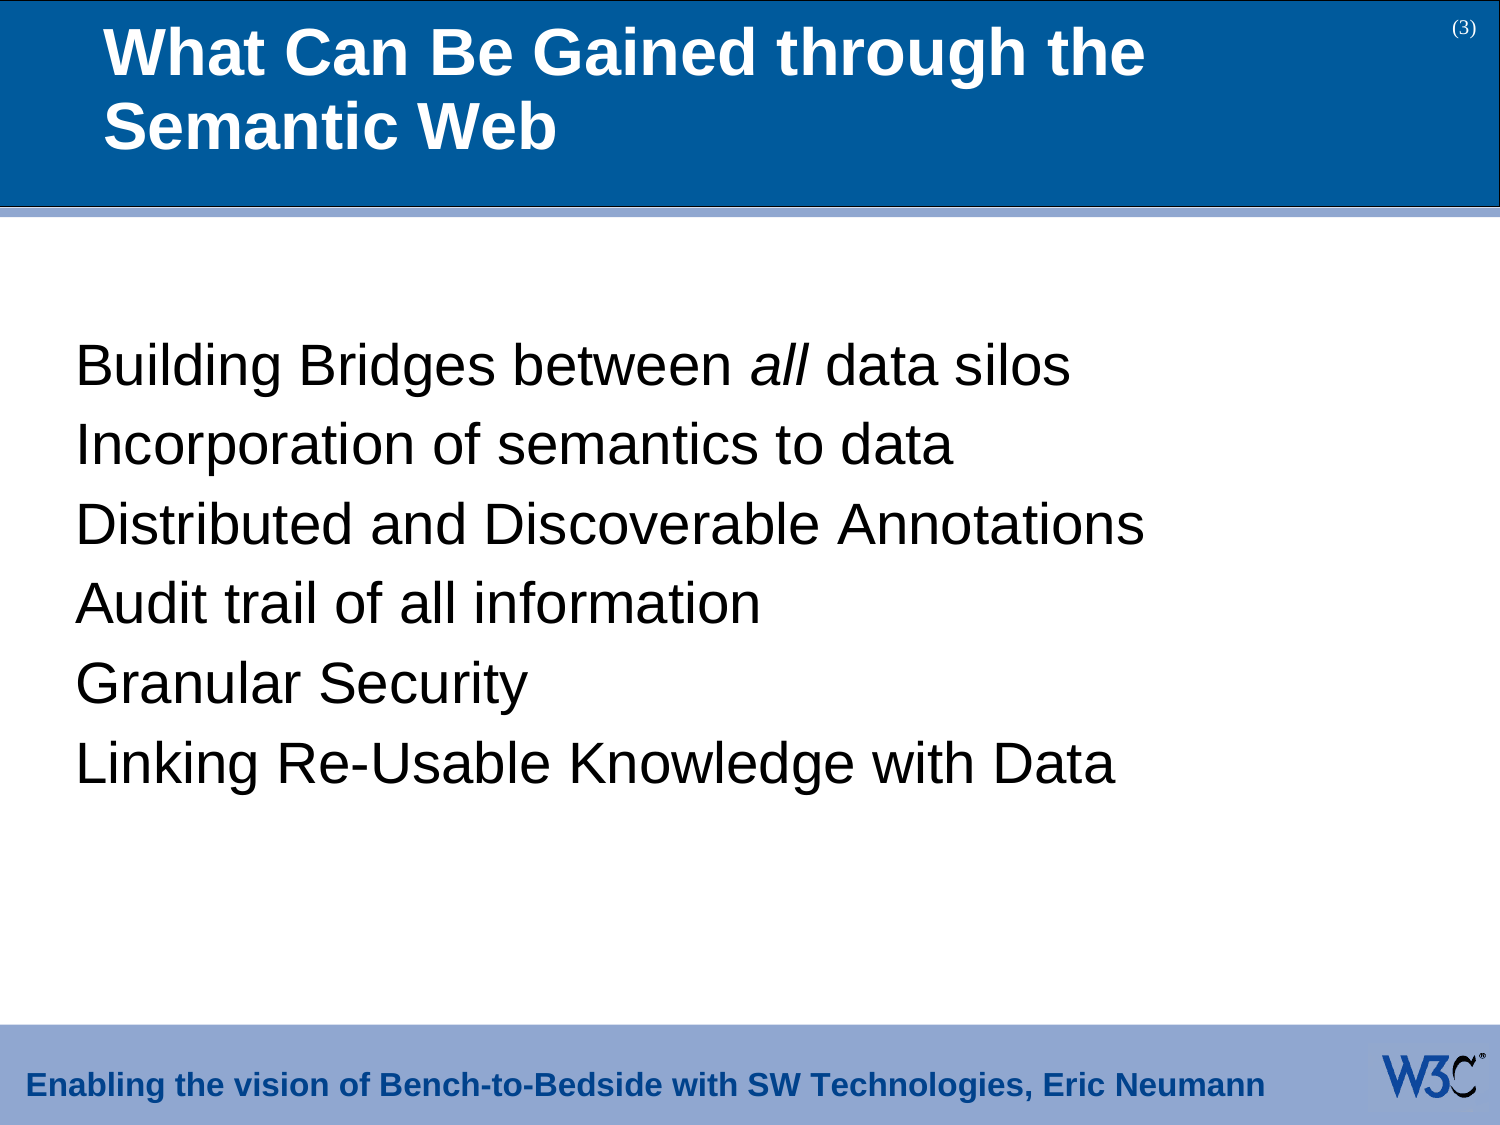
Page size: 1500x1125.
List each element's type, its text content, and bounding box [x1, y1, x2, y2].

title What Can Be Gained through the Semantic Web [88, 0, 1364, 184]
list Building Bridges between all data silos Incorporation of semantics to data Distributed and Discoverable Annotations Audit trail of all information Granular Security Linking Re-Usable Knowledge with Data [60, 324, 1440, 1001]
picture [1368, 1043, 1489, 1112]
